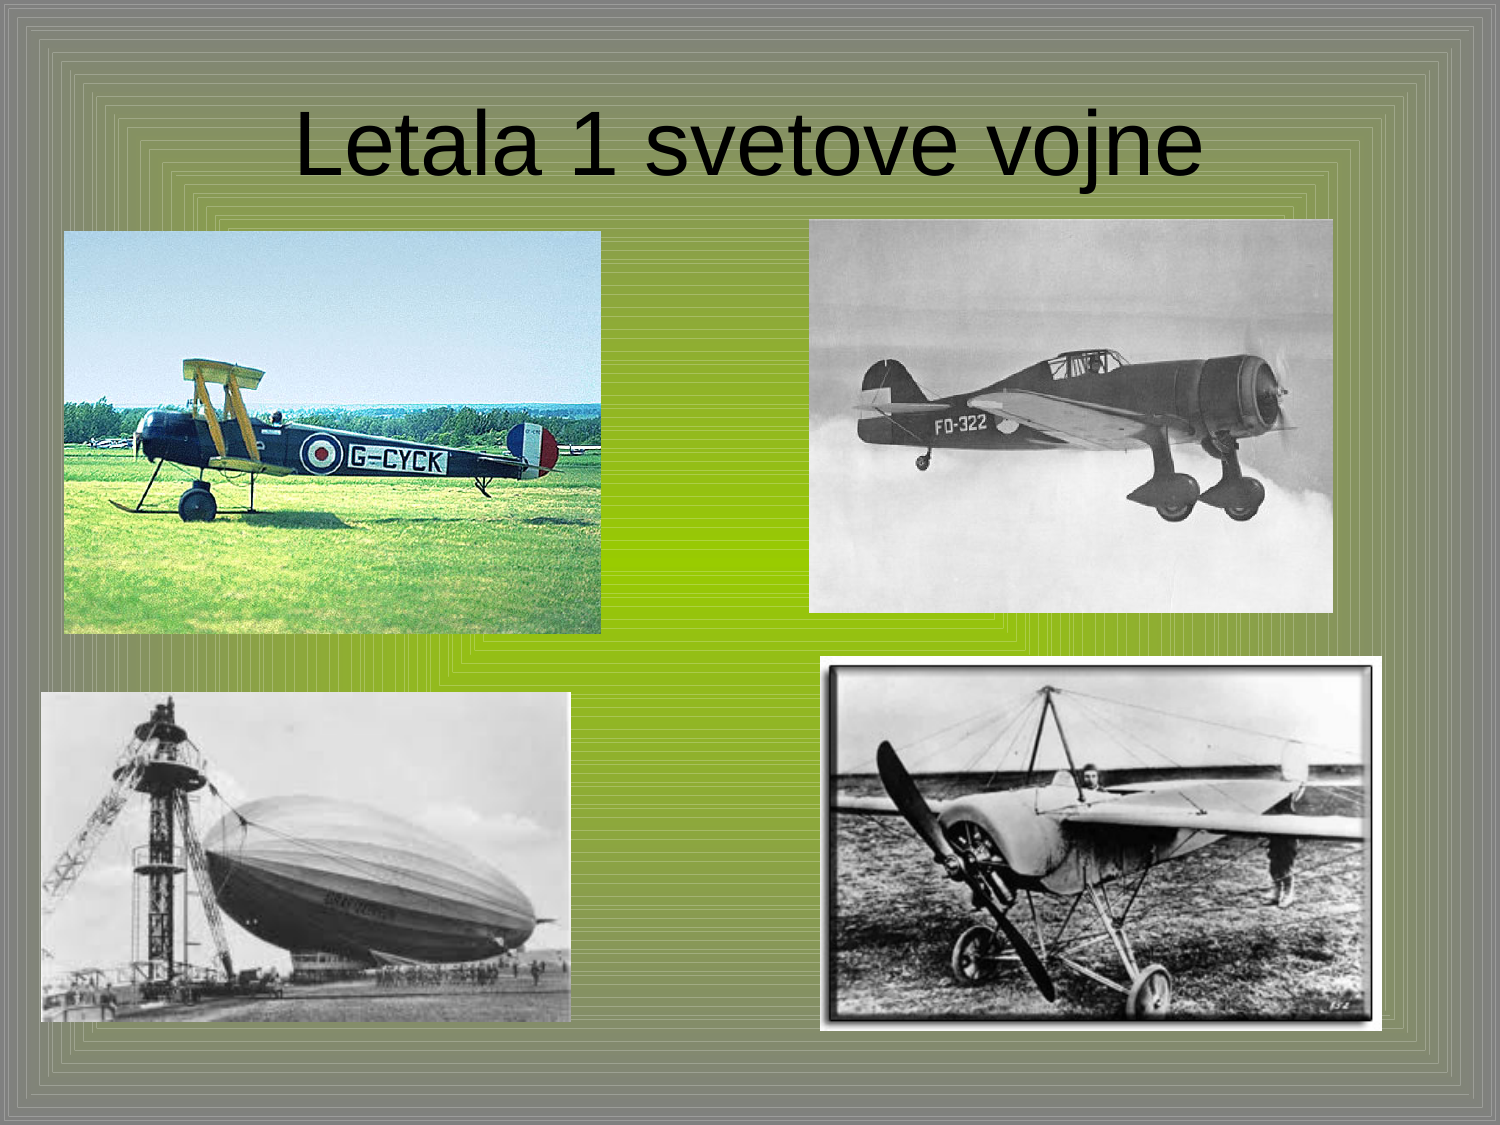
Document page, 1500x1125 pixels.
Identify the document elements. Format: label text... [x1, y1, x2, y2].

picture [41, 692, 571, 1022]
picture [809, 219, 1333, 613]
picture [820, 656, 1382, 1031]
picture [64, 231, 601, 634]
title Letala 1 svetove vojne [75, 45, 1425, 233]
